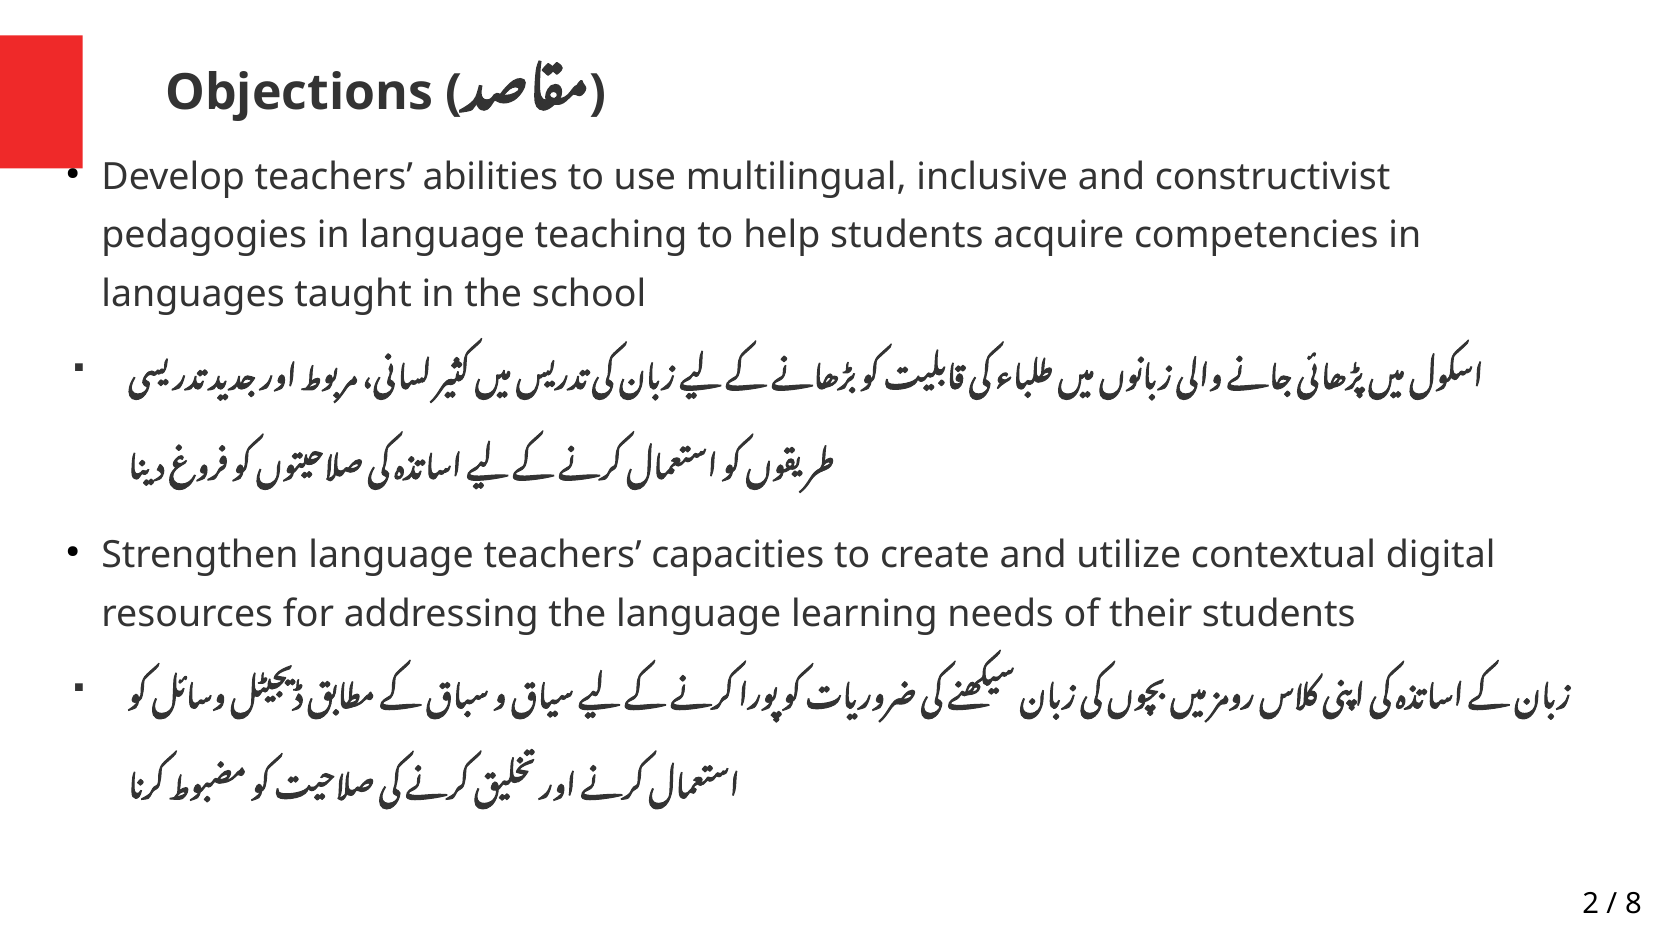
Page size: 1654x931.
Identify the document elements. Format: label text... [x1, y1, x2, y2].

title Objections (مقاصد) [165, 0, 1359, 141]
list Develop teachers’ abilities to use multilingual, inclusive and constructivist pedagogies in language teaching to help students acquire competencies in languages taught in the school اسکول میں پڑھائی جانے والی زبانوں میں طلباء کی قابلیت کو بڑھانے کے لیے زبان کی تدریس میں کثیر لسانی، مربوط اور جدید تدریسی طریقوں کو استعمال کرنے کے لیے اساتذہ کی صلاحیتوں کو فروغ دینا Strengthen language teachers’ capacities to create and utilize contextual digital resources for addressing the language learning needs of their students زبان کے اساتذہ کی اپنی کلاس رومز میں بچوں کی زبان سیکھنے کی ضروریات کو پورا کرنے کے لیے سیاق و سباق کے مطابق ڈیجیٹل وسائل کو استعمال کرنے اور تخلیق کرنے کی صلاحیت کو مضبوط کرنا [57, 141, 1571, 839]
